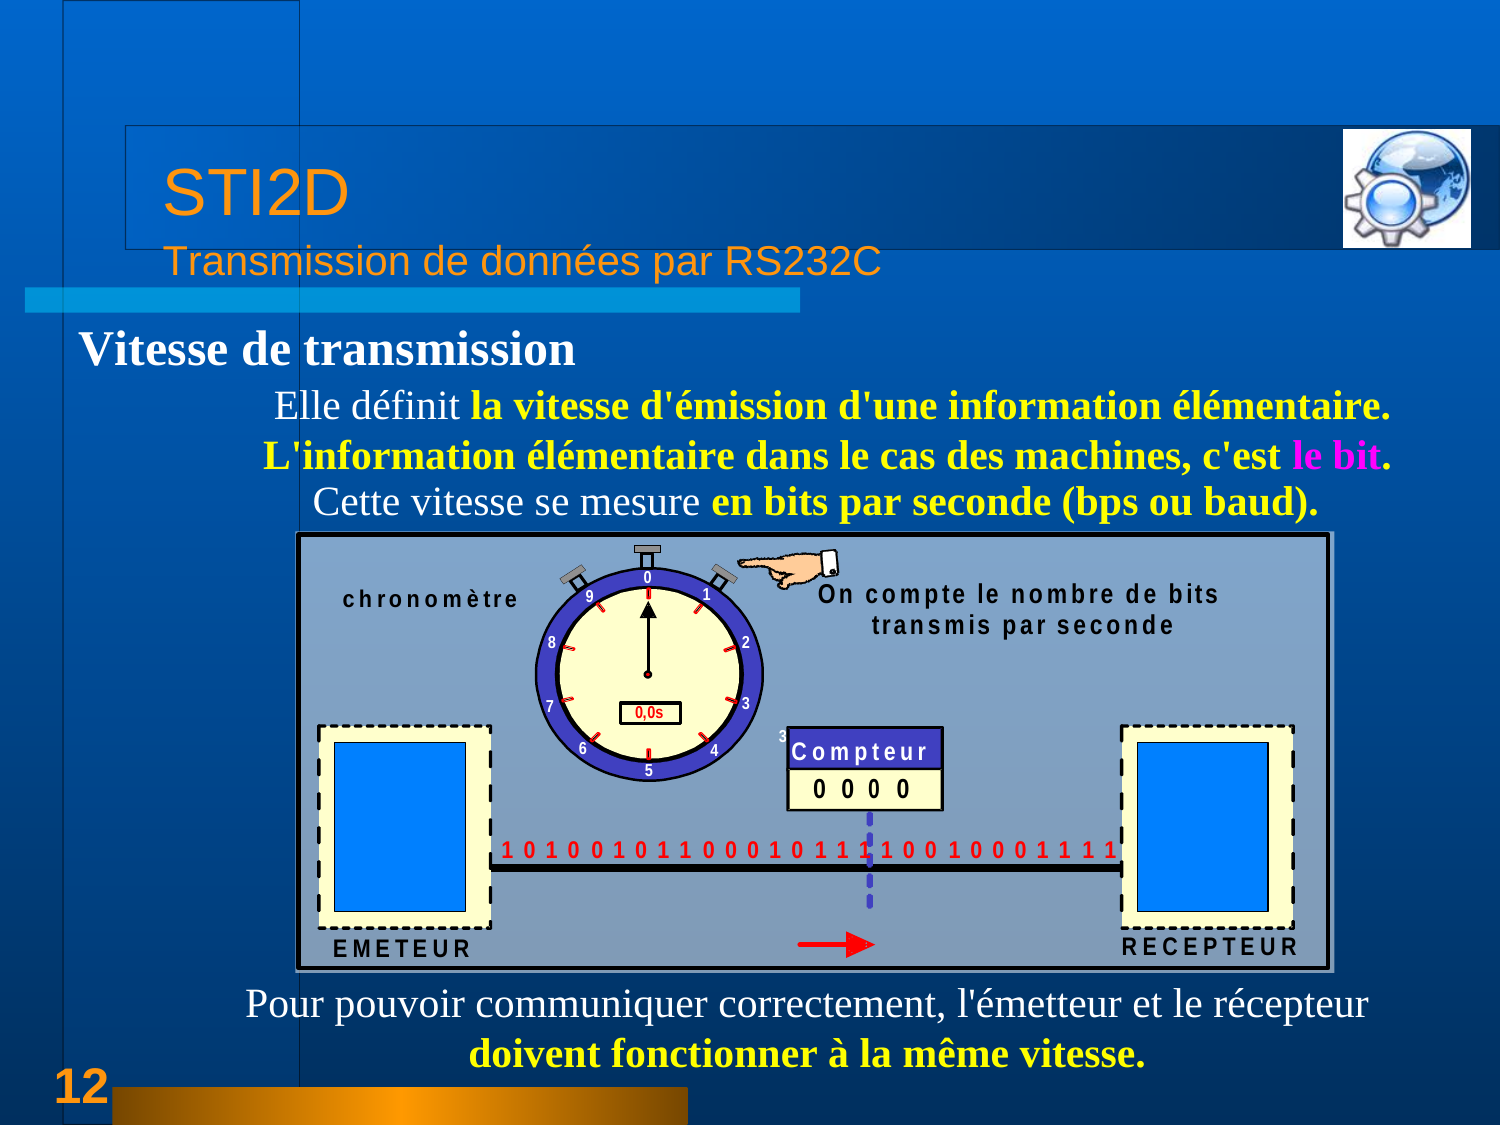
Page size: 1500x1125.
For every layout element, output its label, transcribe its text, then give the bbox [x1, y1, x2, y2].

picture [1343, 129, 1471, 248]
text_box Vitesse de transmission [46, 307, 763, 383]
chart [295, 531, 1335, 968]
text_box Cette vitesse se mesure en bits par seconde (bps ou baud). [283, 466, 1347, 532]
text_box Elle définit la vitesse d'émission d'une information élémentaire. L'information élémentaire dans le cas des machines, c'est le bit. [132, 370, 1500, 486]
text_box Pour pouvoir communiquer correctement, l'émetteur et le récepteur doivent fonctionner à la même vitesse. [177, 968, 1438, 1084]
